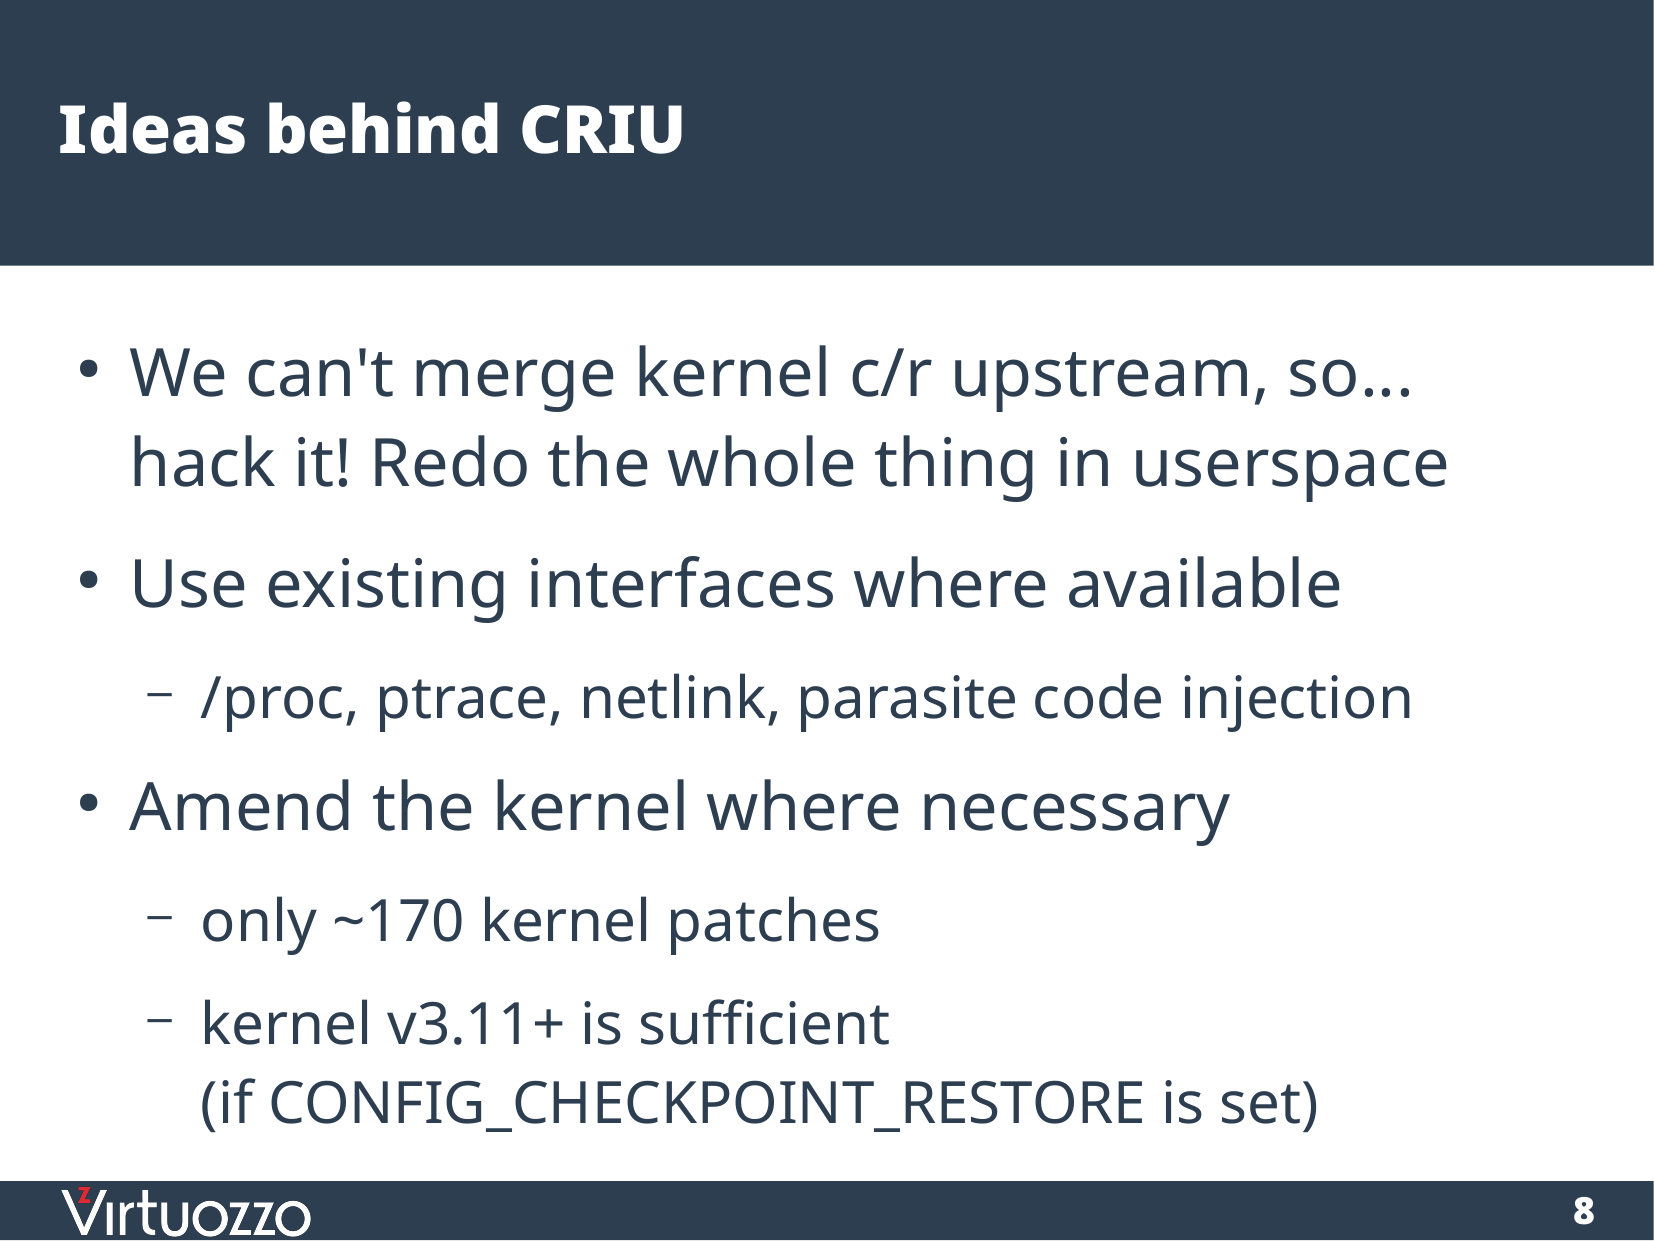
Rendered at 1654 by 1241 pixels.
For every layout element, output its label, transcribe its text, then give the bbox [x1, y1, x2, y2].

picture [47, 1171, 325, 1241]
title Ideas behind CRIU [59, 49, 1595, 207]
list We can't merge kernel c/r upstream, so... hack it! Redo the whole thing in userspace Use existing interfaces where available /proc, ptrace, netlink, parasite code injection Amend the kernel where necessary only ~170 kernel patches kernel v3.11+ is sufficient (if CONFIG_CHECKPOINT_RESTORE is set) [59, 324, 1595, 1152]
